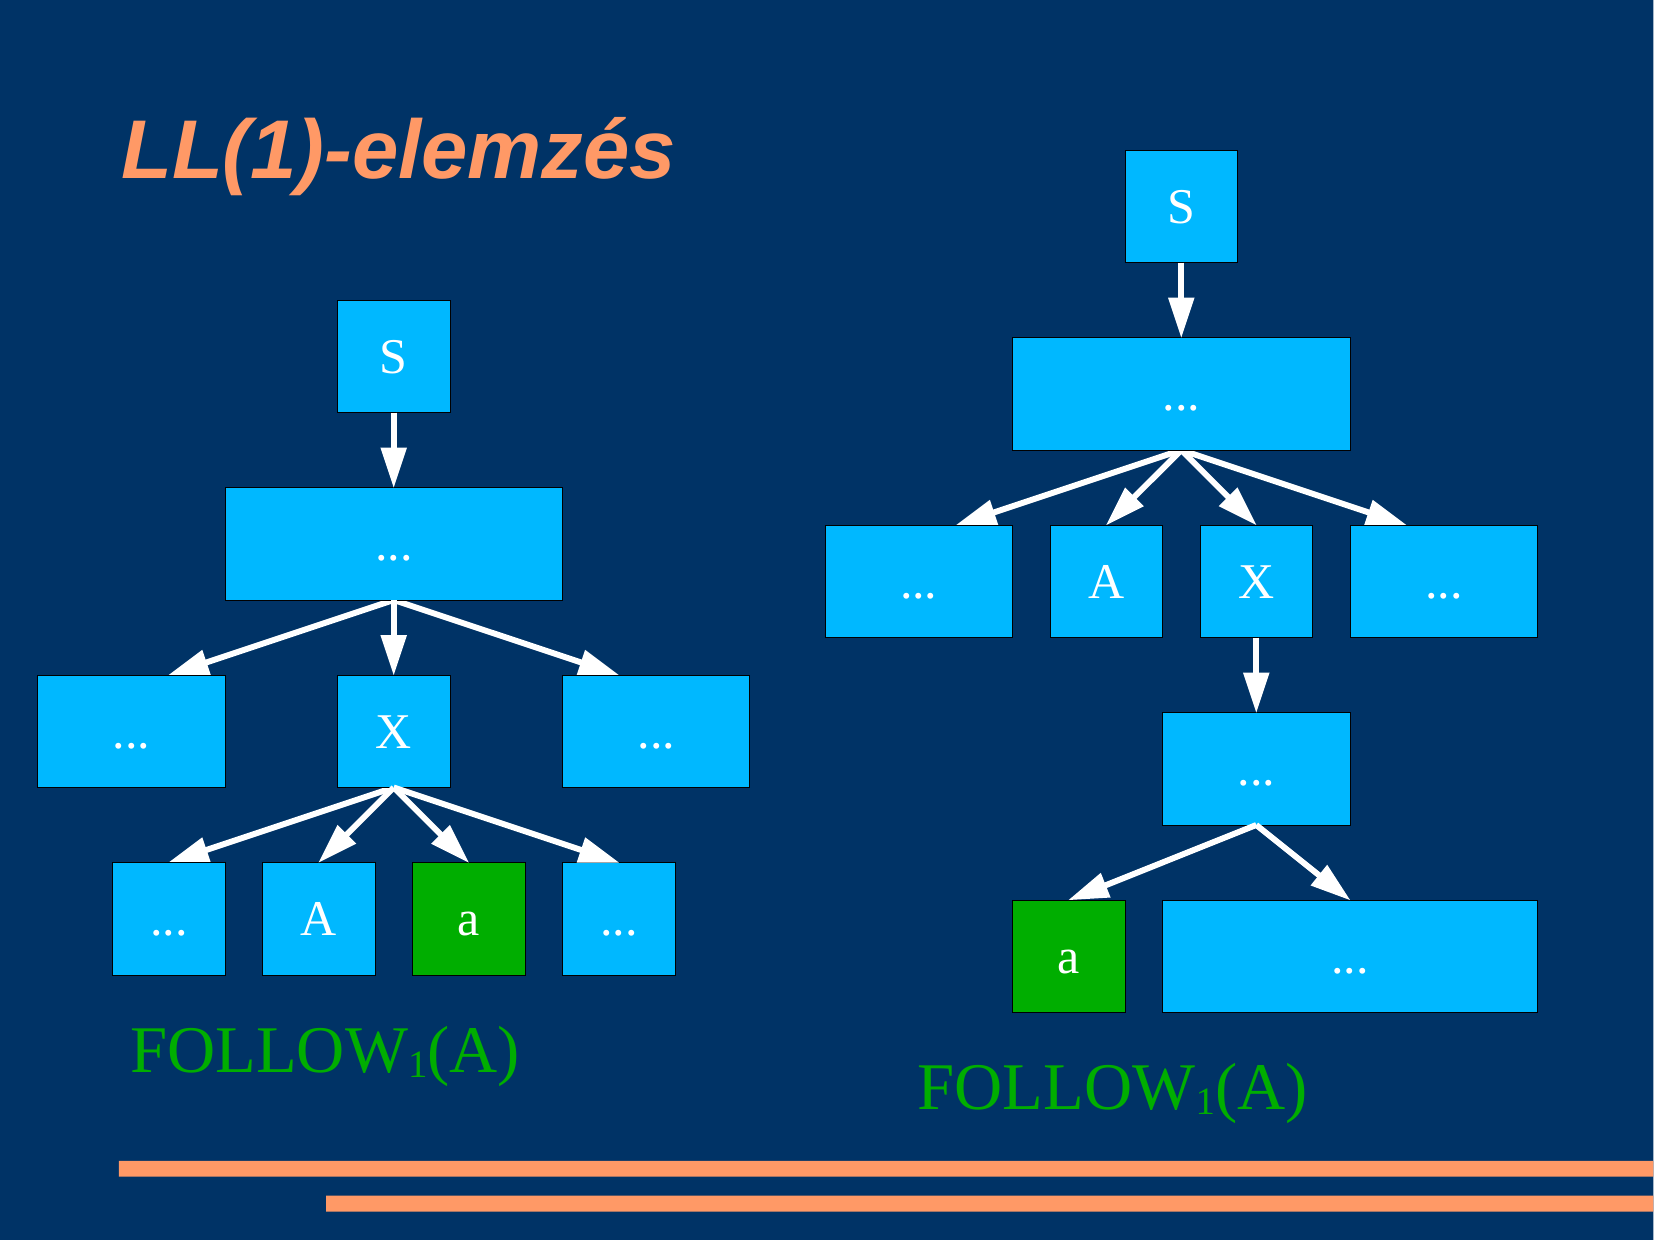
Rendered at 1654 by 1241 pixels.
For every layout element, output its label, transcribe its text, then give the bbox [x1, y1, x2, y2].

list FOLLOW1(A) [900, 1050, 1576, 1146]
text_box ... [37, 675, 226, 788]
text_box a [1012, 900, 1126, 1013]
text_box ... [1162, 900, 1538, 1013]
text_box A [1050, 525, 1163, 638]
text_box A [262, 862, 376, 976]
list FOLLOW1(A) [112, 1012, 788, 1109]
text_box ... [112, 862, 226, 976]
title LL(1)-elemzés [121, 46, 1534, 254]
text_box a [412, 862, 526, 976]
text_box ... [1350, 525, 1538, 638]
text_box ... [225, 487, 563, 601]
text_box S [337, 300, 451, 413]
text_box ... [562, 675, 750, 788]
text_box ... [825, 525, 1013, 638]
text_box ... [1162, 712, 1351, 826]
text_box ... [1012, 337, 1351, 451]
text_box X [1200, 525, 1313, 638]
text_box X [337, 675, 451, 788]
text_box S [1125, 150, 1238, 263]
text_box ... [562, 862, 676, 976]
